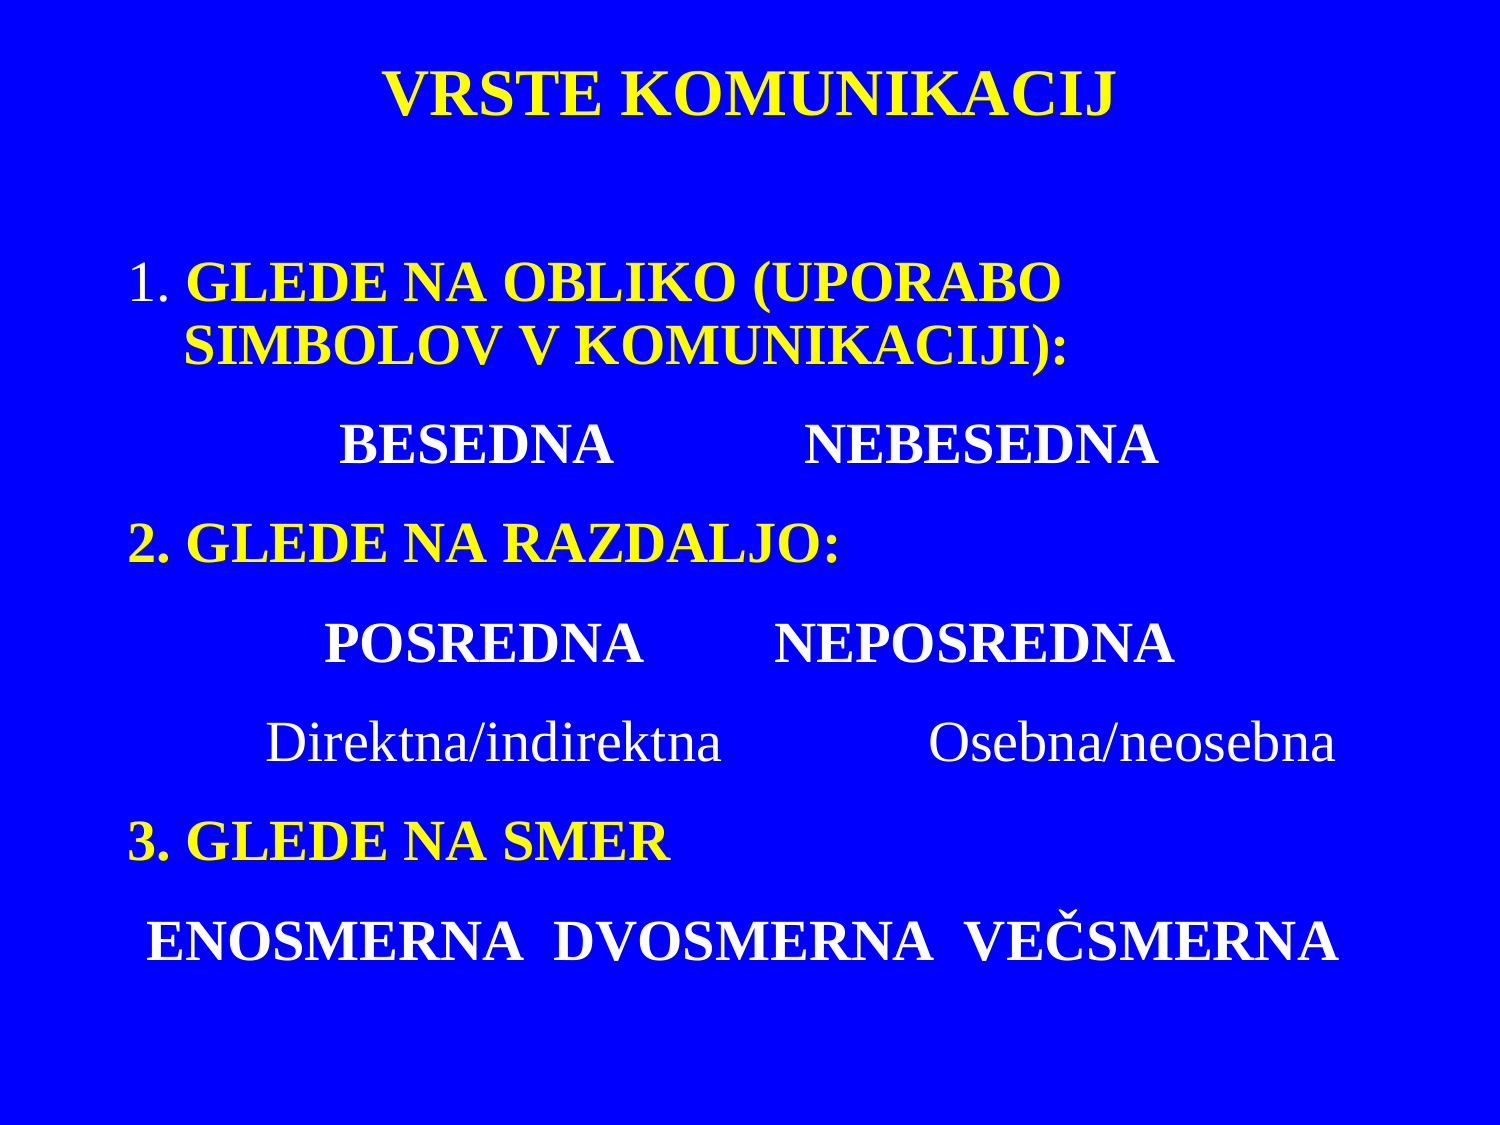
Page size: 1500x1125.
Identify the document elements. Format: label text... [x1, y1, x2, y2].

list VRSTE KOMUNIKACIJ 1. GLEDE NA OBLIKO (UPORABO SIMBOLOV V KOMUNIKACIJI): BESEDNA NEBESEDNA 2. GLEDE NA RAZDALJO: POSREDNA NEPOSREDNA Direktna/indirektna Osebna/neosebna 3. GLEDE NA SMER ENOSMERNA DVOSMERNA VEČSMERNA [112, 50, 1388, 1001]
